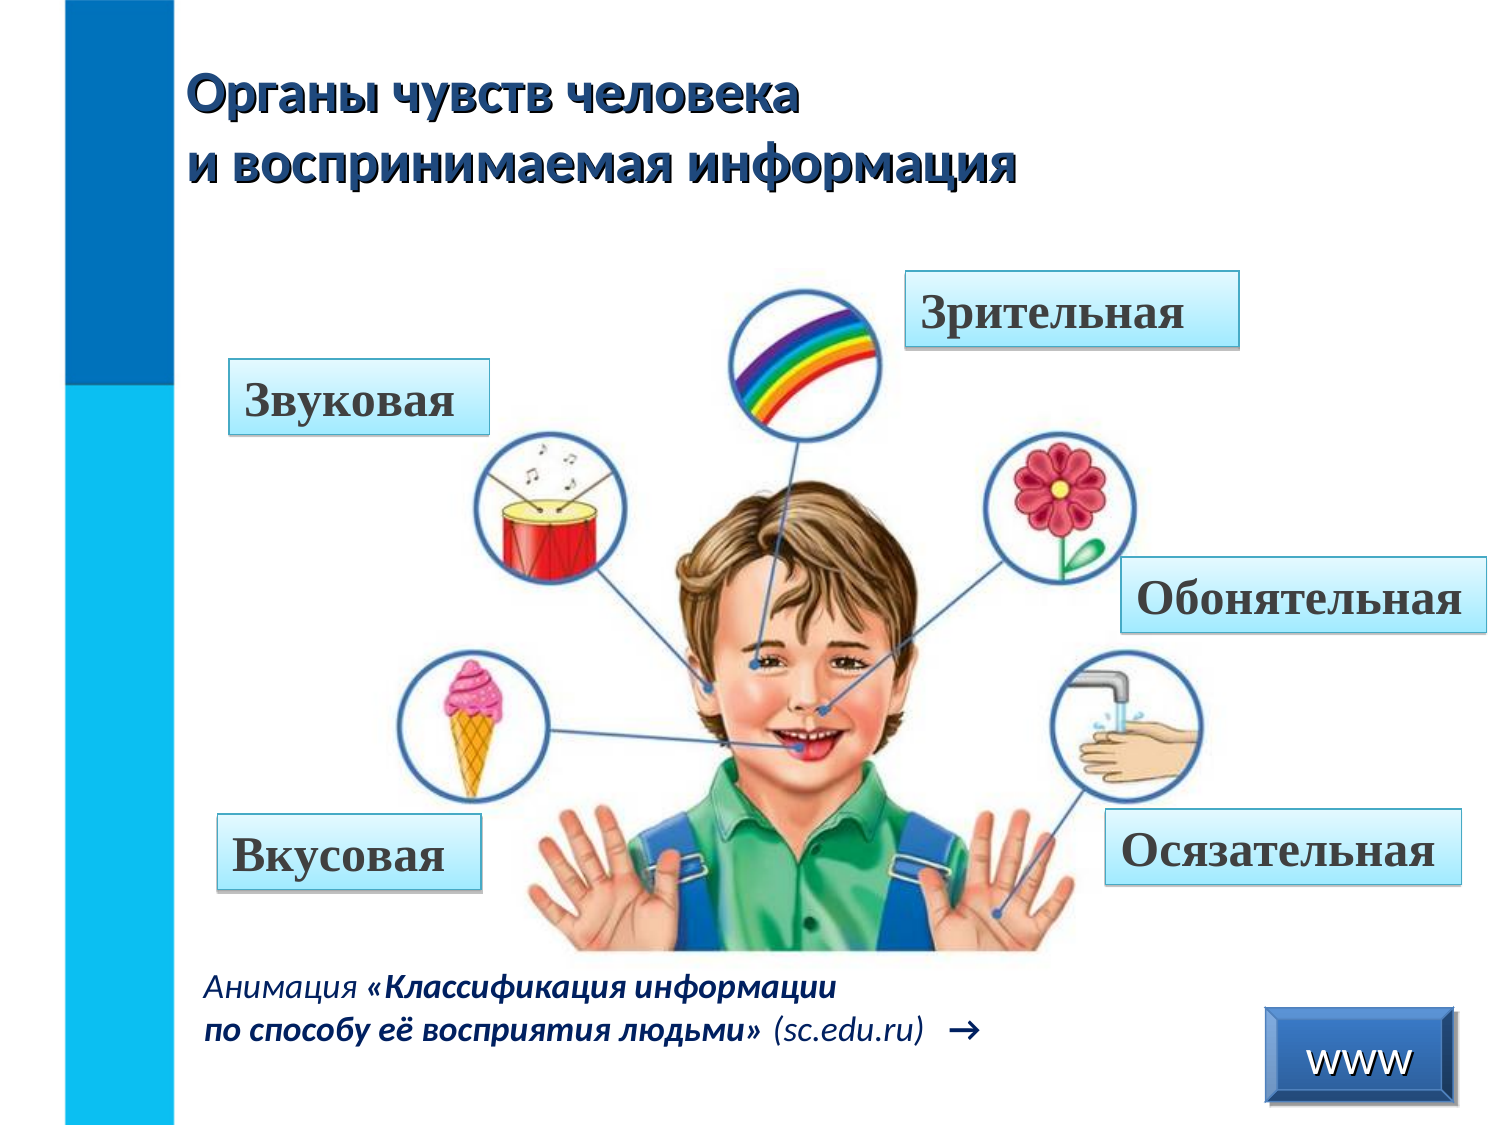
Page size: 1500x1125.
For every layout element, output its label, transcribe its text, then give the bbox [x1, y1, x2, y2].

text_box Обонятельная [1121, 557, 1487, 633]
picture [0, 0, 1500, 1125]
title Органы чувств человека и воспринимаемая информация [171, 70, 1425, 175]
text_box Зрительная [905, 270, 1239, 347]
text_box Вкусовая [217, 814, 482, 890]
text_box www [1278, 1020, 1441, 1089]
text_box Звуковая [229, 359, 490, 435]
text_box Анимация «Классификация информации по способу её восприятия людьми» (sc.edu.ru) → [188, 955, 1229, 1056]
text_box Осязательная [1105, 808, 1462, 885]
